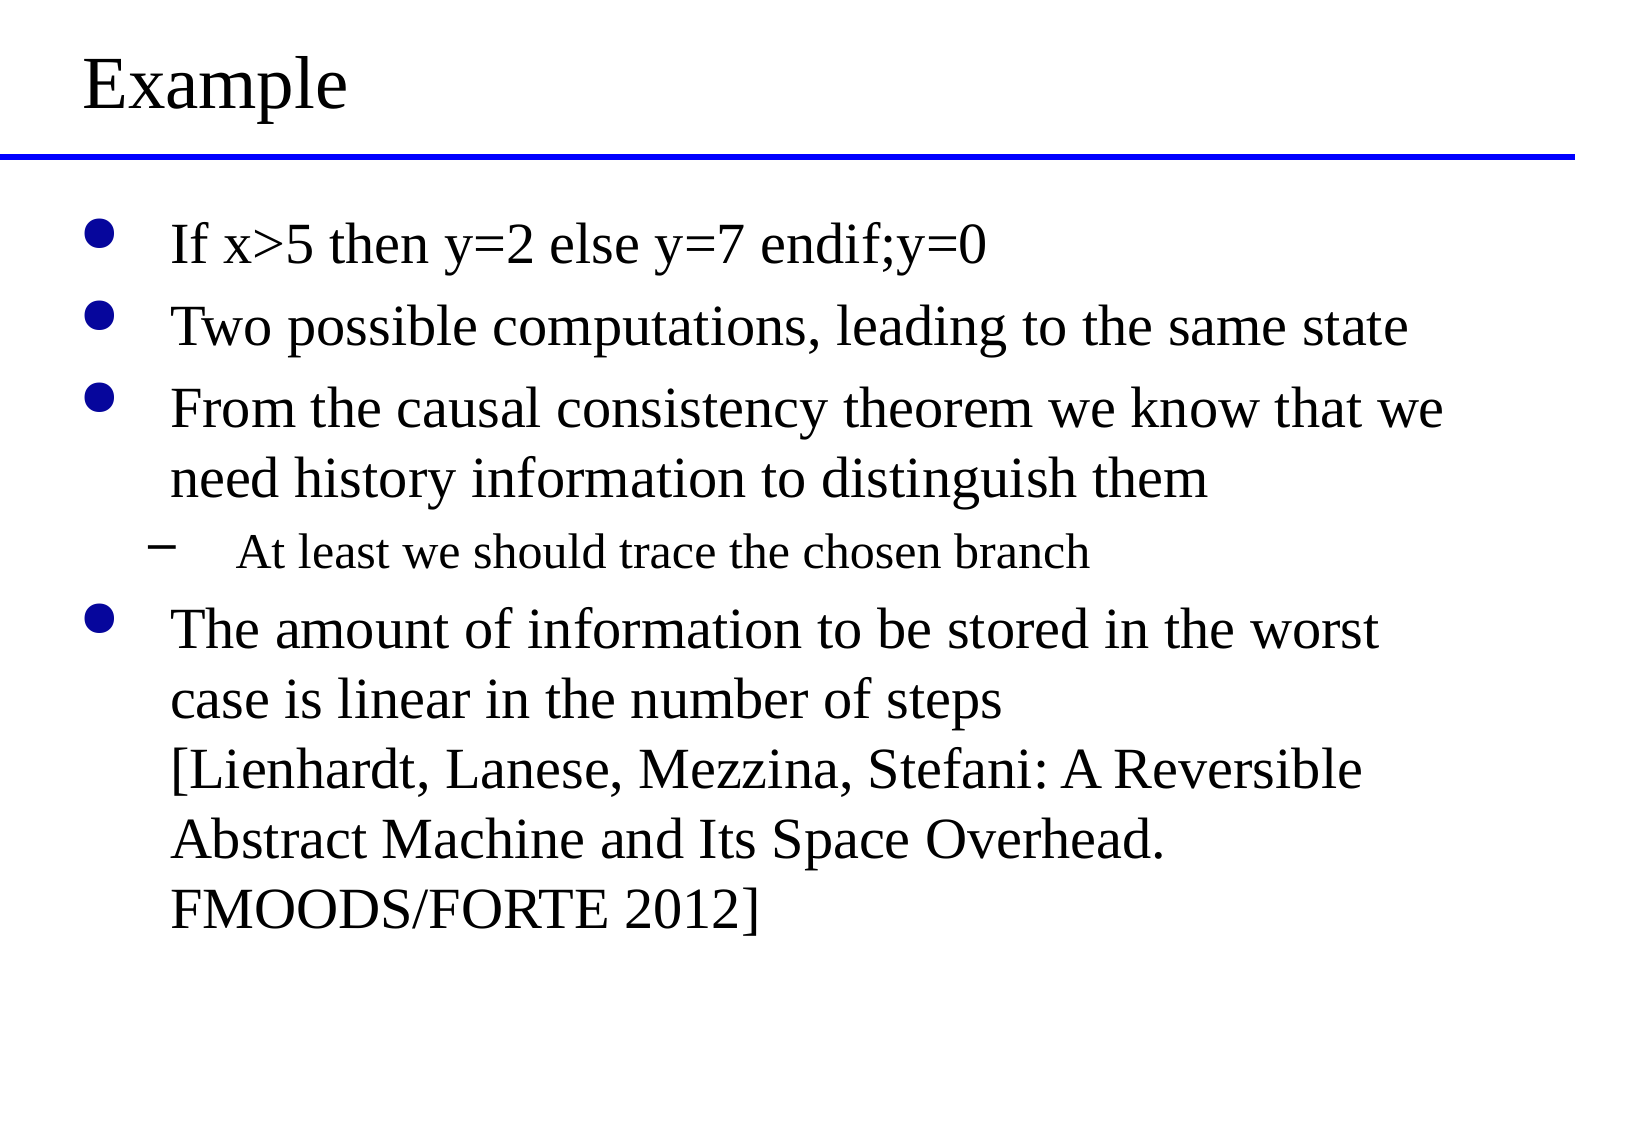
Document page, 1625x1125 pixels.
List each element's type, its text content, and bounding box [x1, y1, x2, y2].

list If x>5 then y=2 else y=7 endif;y=0 Two possible computations, leading to the same state From the causal consistency theorem we know that we need history information to distinguish them At least we should trace the chosen branch The amount of information to be stored in the worst case is linear in the number of steps [Lienhardt, Lanese, Mezzina, Stefani: A Reversible Abstract Machine and Its Space Overhead. FMOODS/FORTE 2012] [67, 198, 1478, 1061]
title Example [67, 27, 1544, 131]
